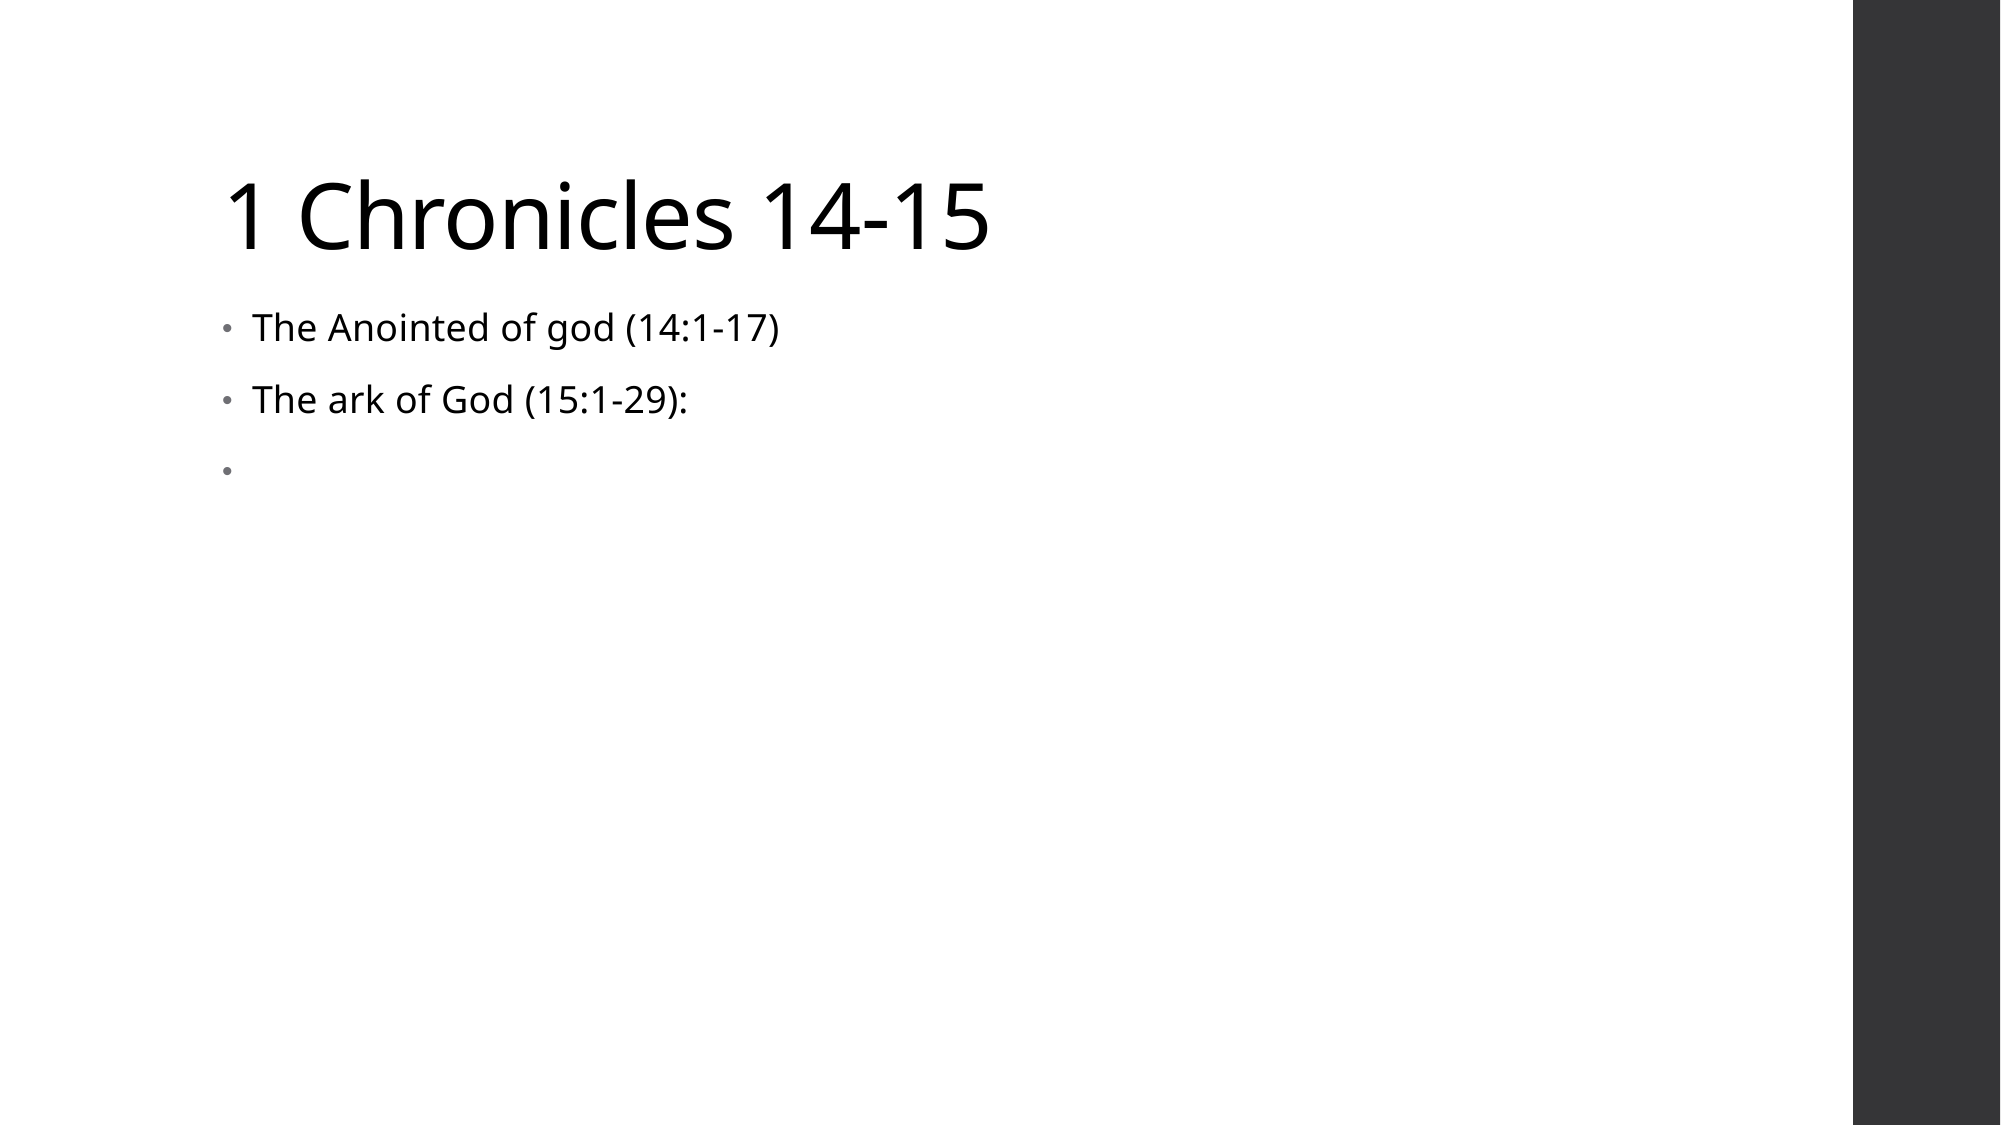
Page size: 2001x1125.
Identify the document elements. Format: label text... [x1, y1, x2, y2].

list The Anointed of god (14:1-17) The ark of God (15:1-29): [206, 299, 1617, 1014]
title 1 Chronicles 14-15 [206, 60, 1797, 278]
